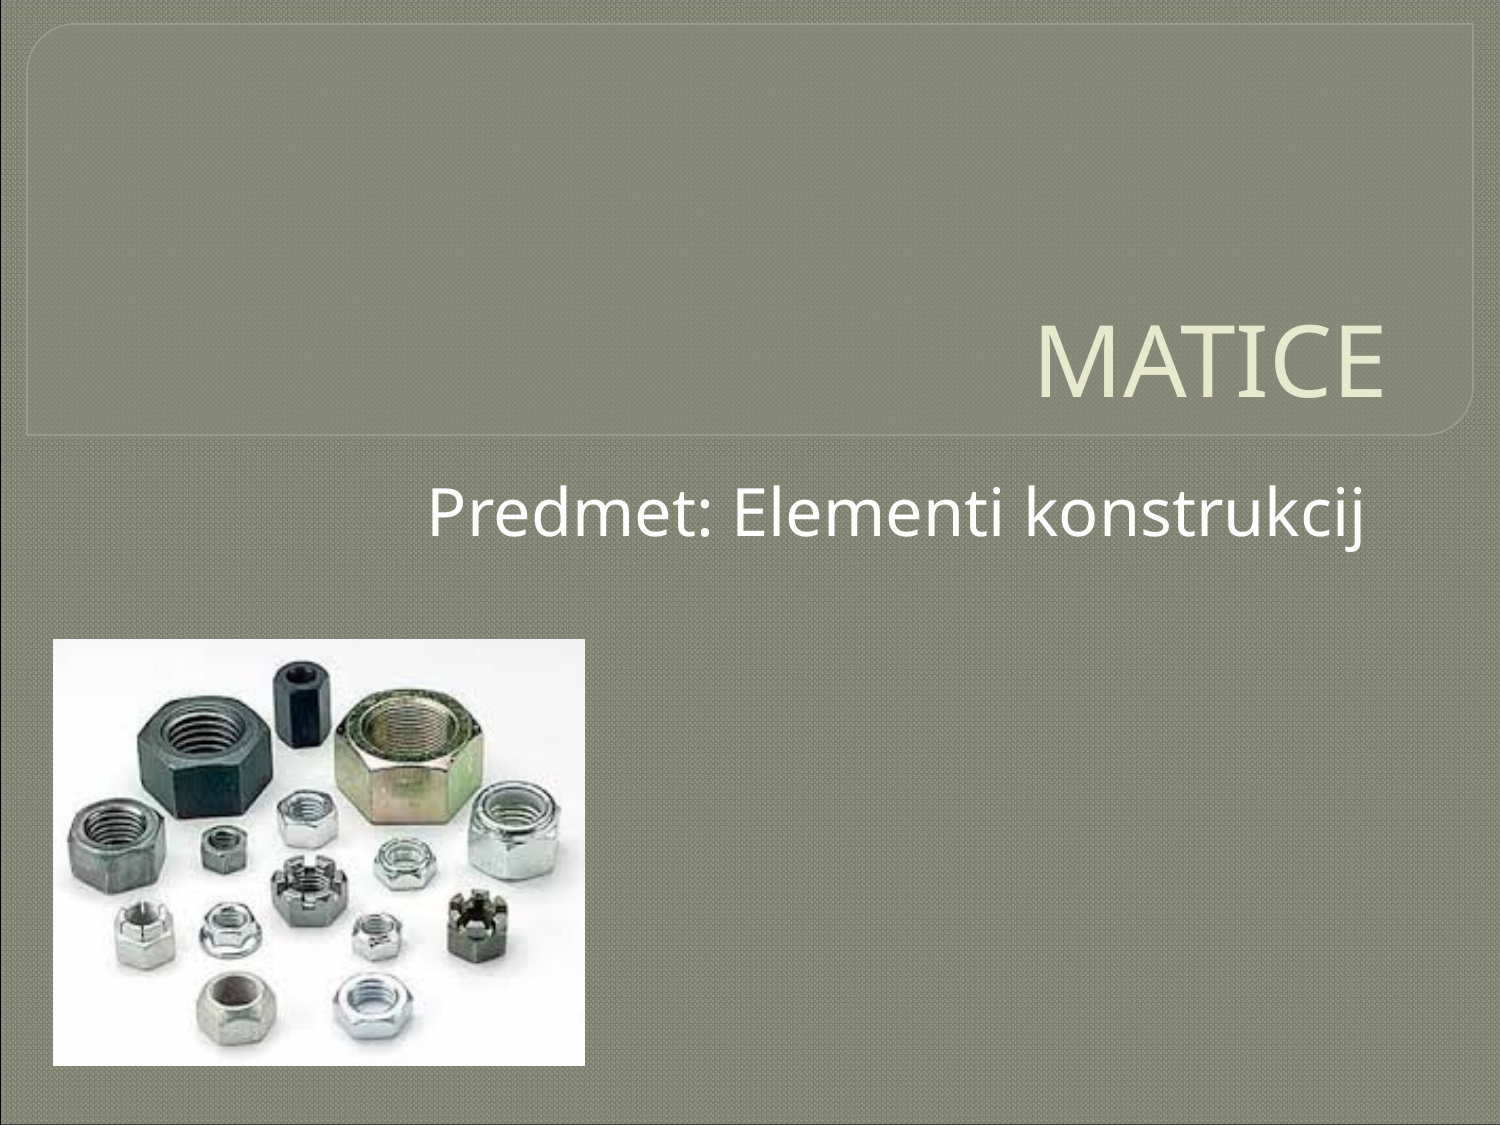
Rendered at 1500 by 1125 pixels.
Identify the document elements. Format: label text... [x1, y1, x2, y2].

picture [0, 0, 1500, 1125]
title MATICE [76, 62, 1427, 425]
subtitle Predmet: Elementi konstrukcij [350, 462, 1427, 750]
